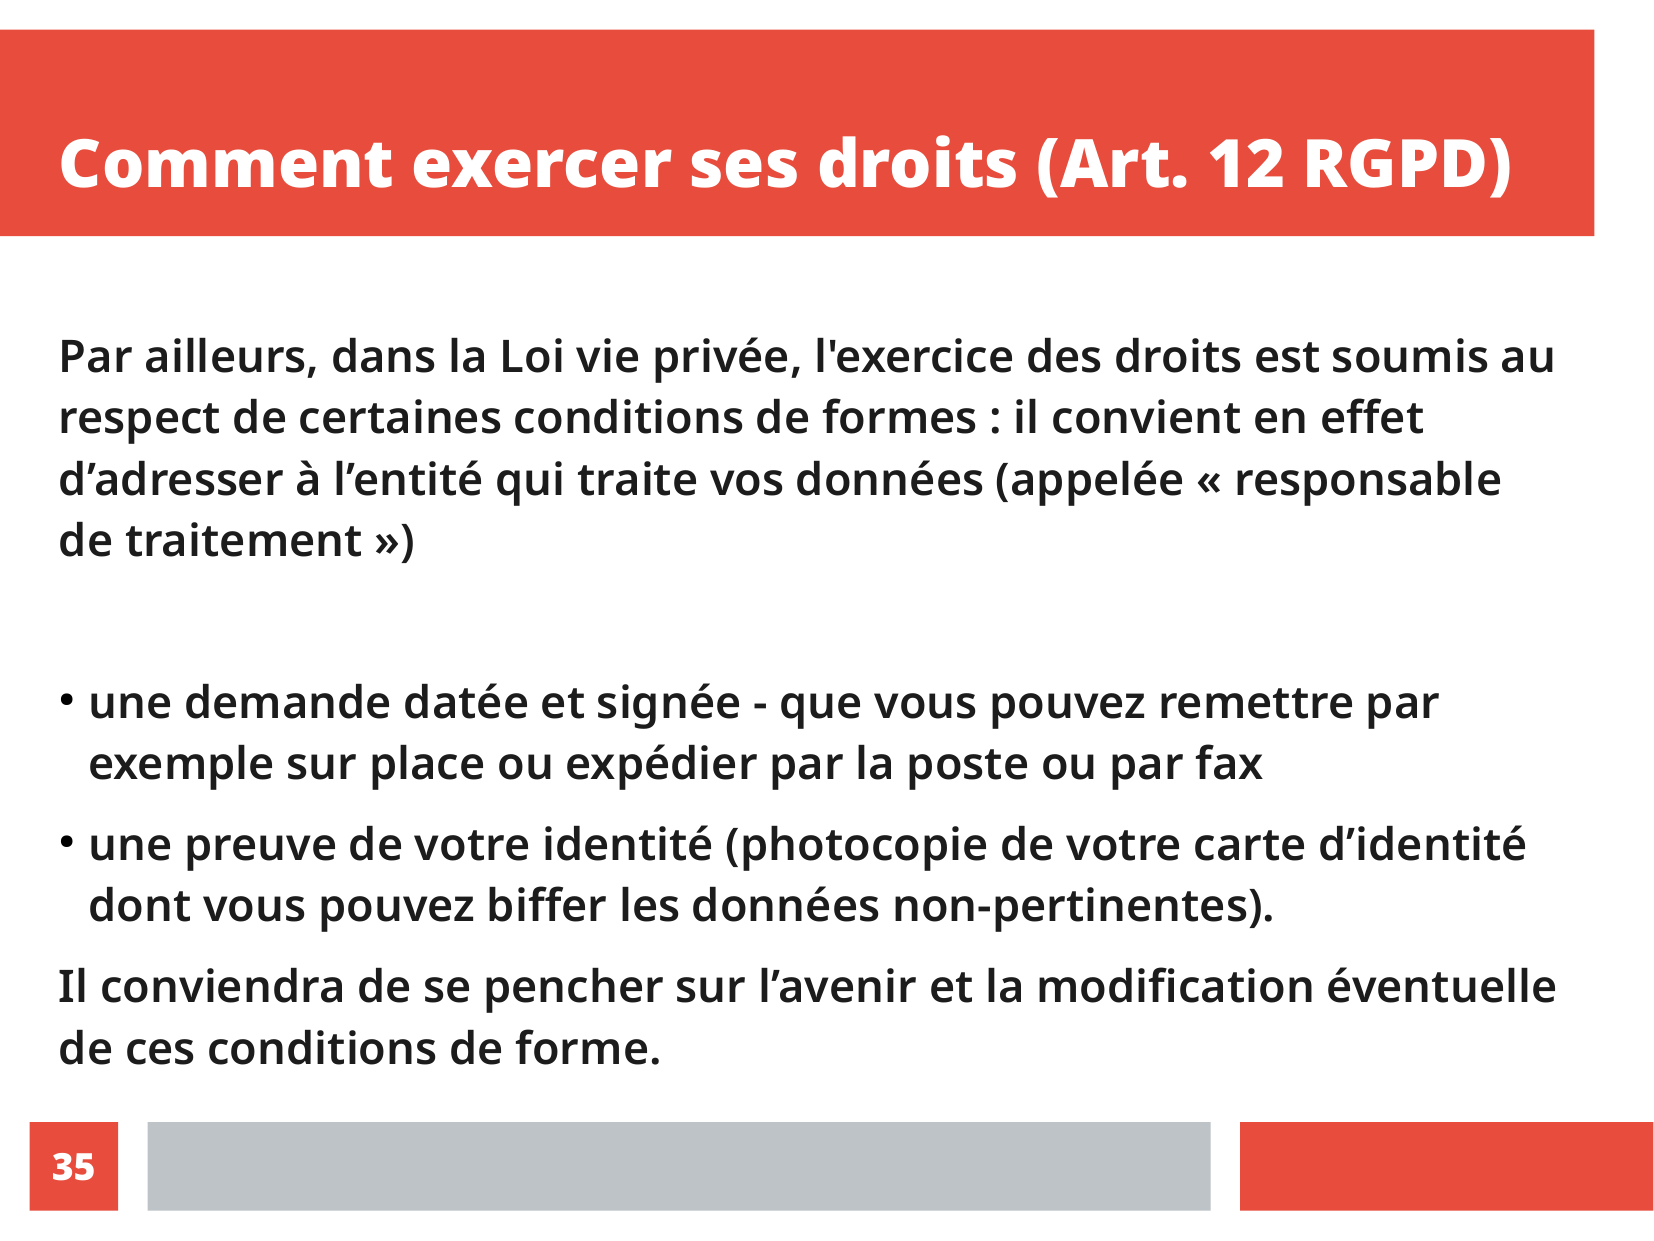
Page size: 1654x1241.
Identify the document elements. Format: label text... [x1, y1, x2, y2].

list Par ailleurs, dans la Loi vie privée, l'exercice des droits est soumis au respect de certaines conditions de formes : il convient en effet d’adresser à l’entité qui traite vos données (appelée « responsable de traitement ») une demande datée et signée - que vous pouvez remettre par exemple sur place ou expédier par la poste ou par fax une preuve de votre identité (photocopie de votre carte d’identité dont vous pouvez biffer les données non-pertinentes). Il conviendra de se pencher sur l’avenir et la modification éventuelle de ces conditions de forme. [59, 324, 1565, 1093]
title Comment exercer ses droits (Art. 12 RGPD) [59, 59, 1595, 207]
